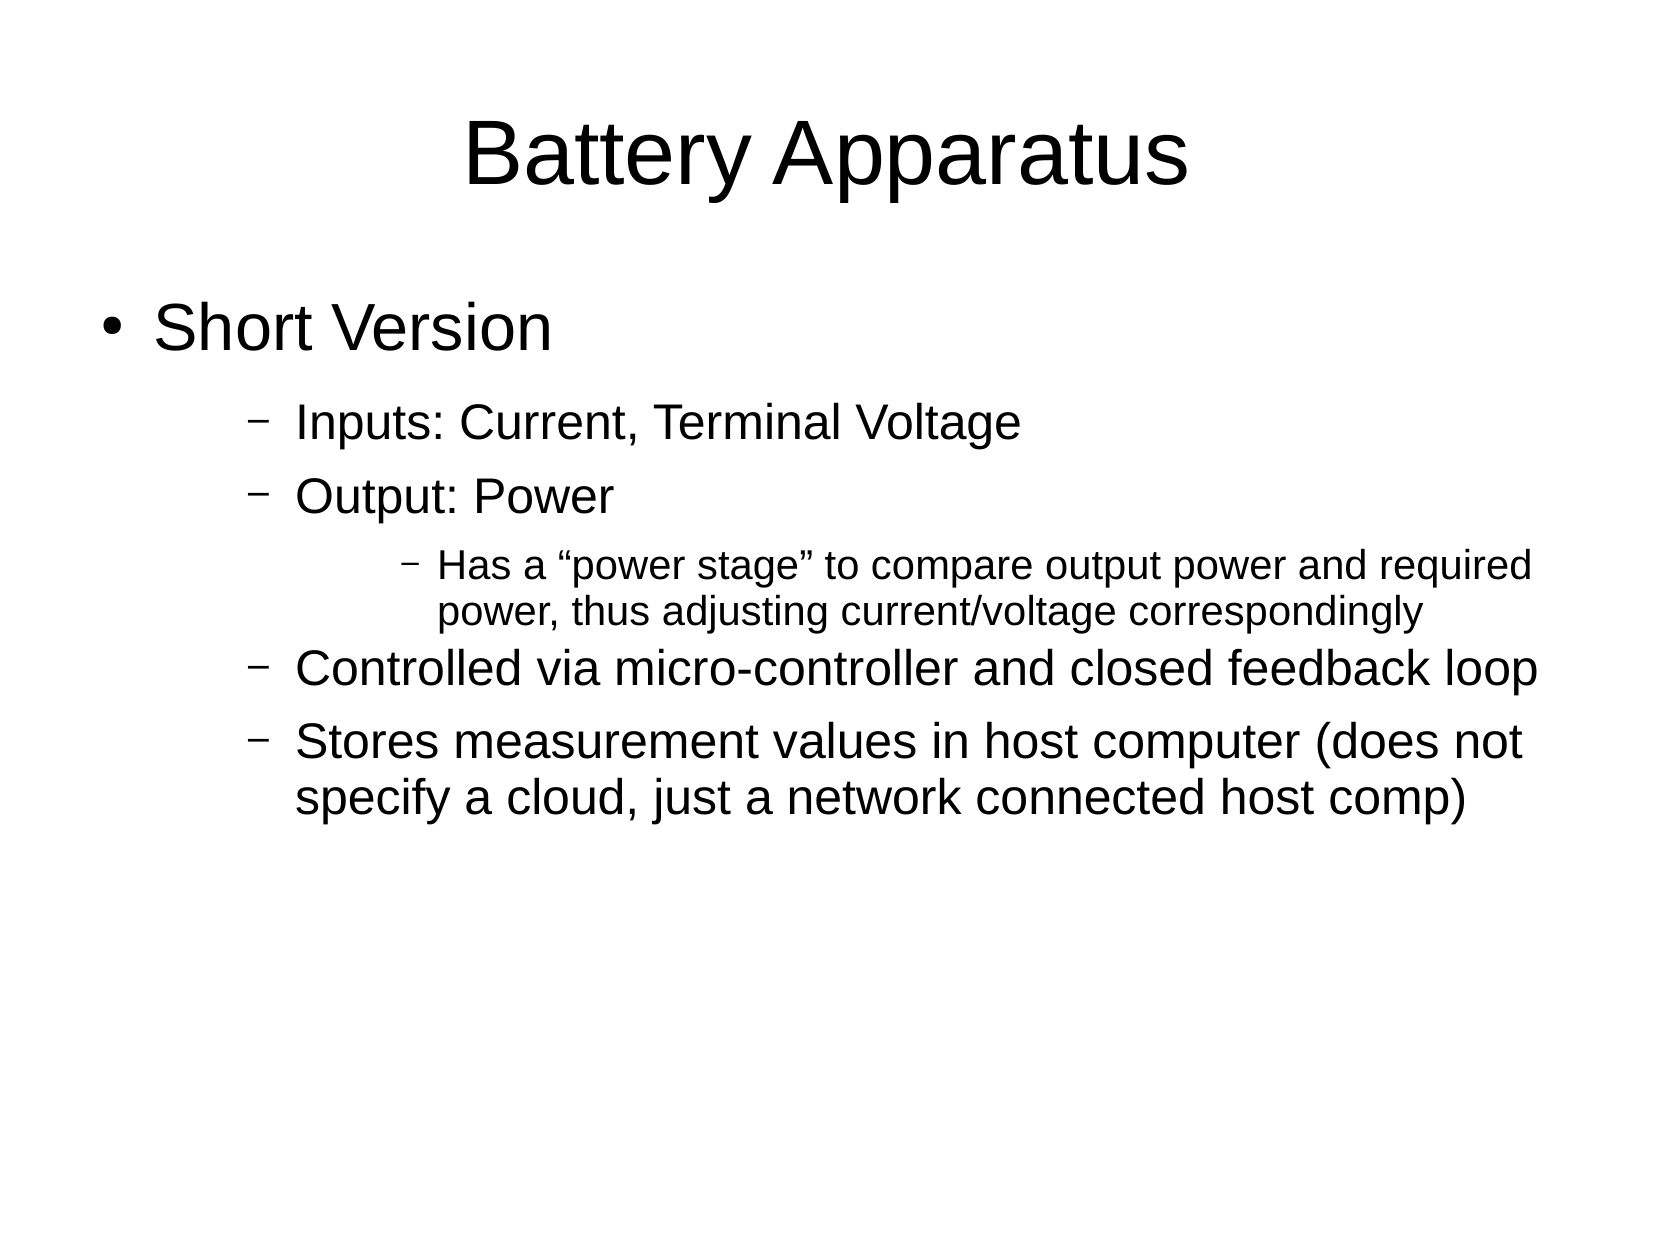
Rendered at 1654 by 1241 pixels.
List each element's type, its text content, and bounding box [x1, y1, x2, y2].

title Battery Apparatus [82, 49, 1571, 257]
list Short Version Inputs: Current, Terminal Voltage Output: Power Has a “power stage” to compare output power and required power, thus adjusting current/voltage correspondingly Controlled via micro-controller and closed feedback loop Stores measurement values in host computer (does not specify a cloud, just a network connected host comp) [82, 290, 1571, 1109]
